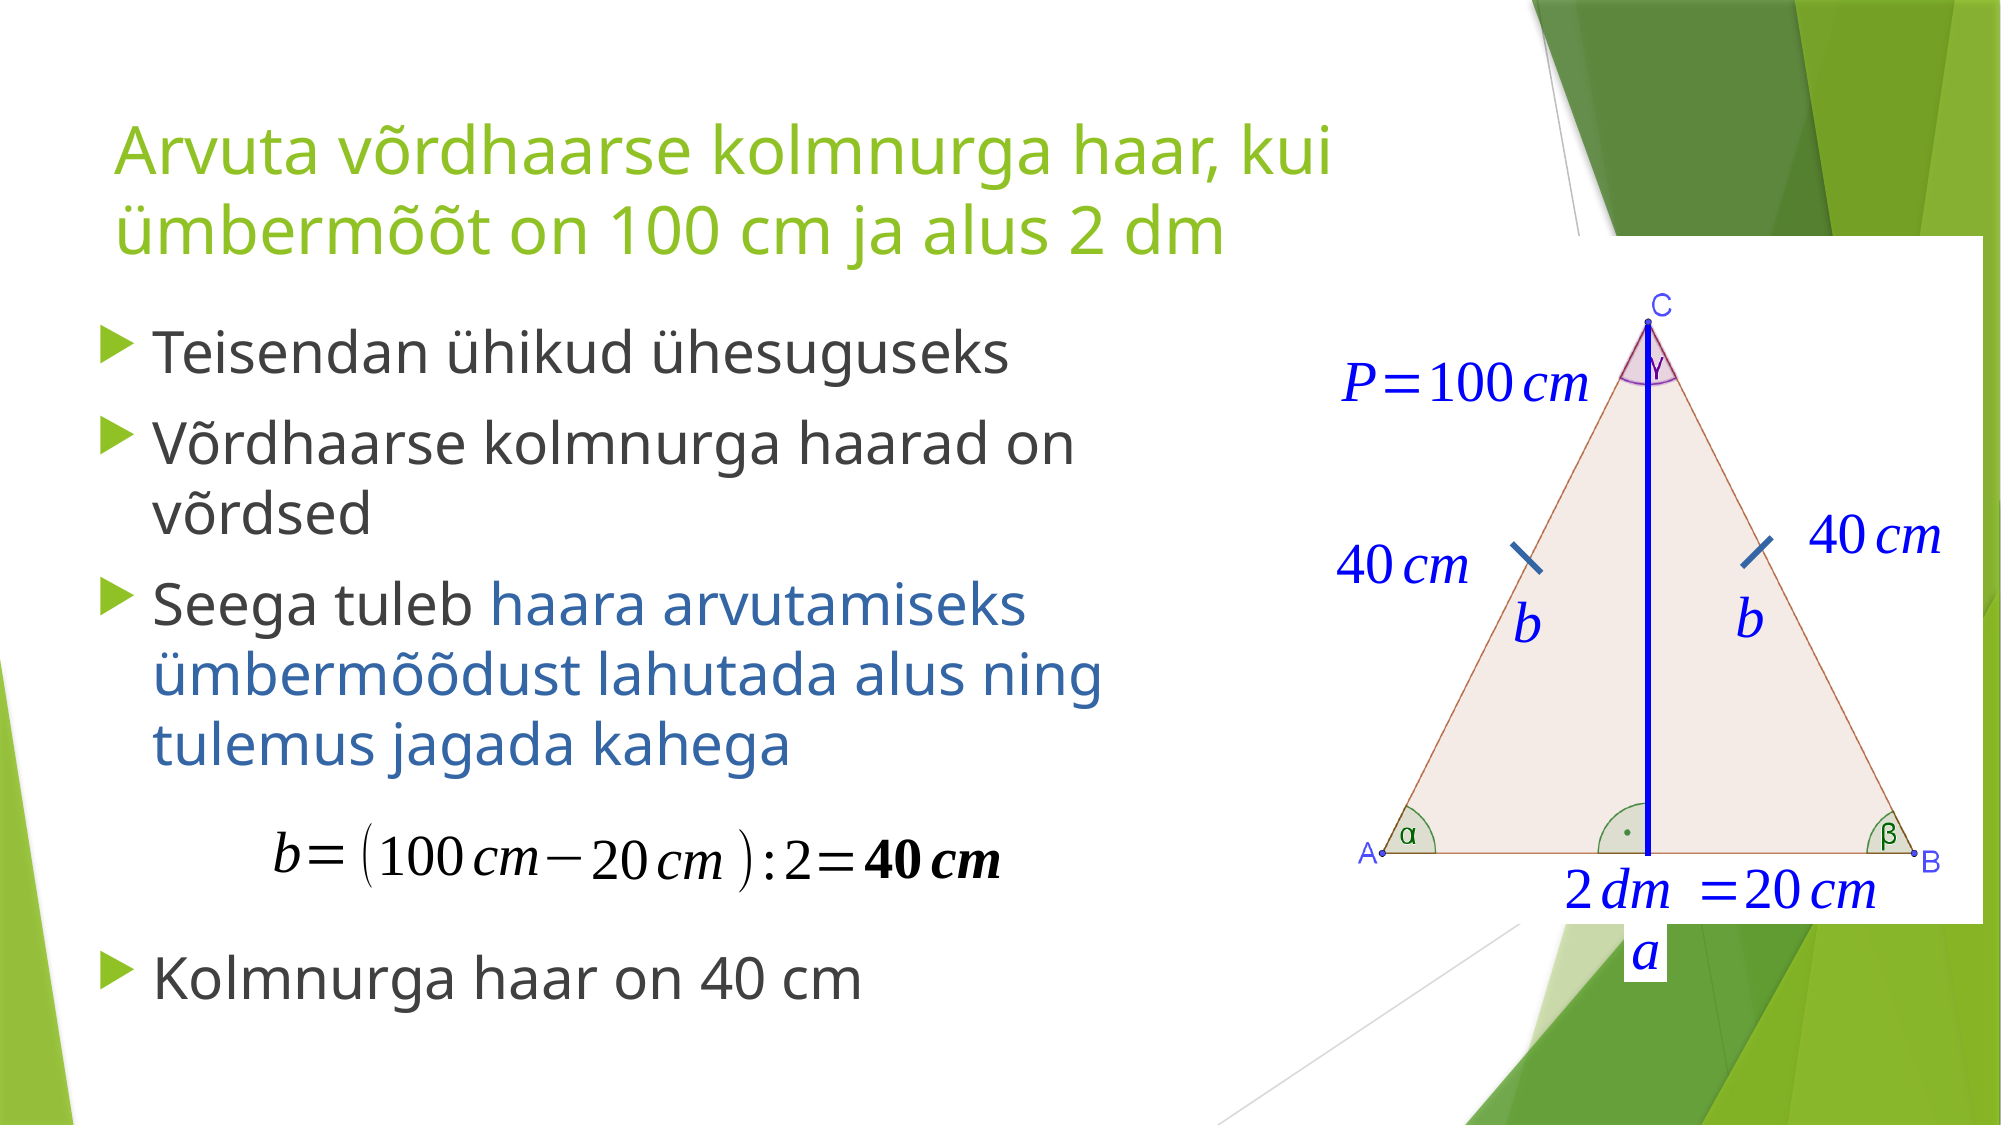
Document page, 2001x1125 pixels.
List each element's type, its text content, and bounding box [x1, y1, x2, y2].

chart [1728, 585, 1772, 650]
chart [265, 820, 1008, 896]
chart [1328, 531, 1477, 596]
chart [1332, 349, 1597, 414]
chart [1683, 857, 1884, 922]
chart [1505, 590, 1550, 655]
picture [1332, 236, 1983, 924]
title Arvuta võrdhaarse kolmnurga haar, kui ümbermõõt on 100 cm ja alus 2 dm [99, 99, 1613, 237]
chart [1558, 856, 1678, 983]
chart [1801, 501, 1950, 567]
list Teisendan ühikud ühesuguseks Võrdhaarse kolmnurga haarad on võrdsed Seega tuleb haara arvutamiseks ümbermõõdust lahutada alus ning tulemus jagada kahega Kolmnurga haar on 40 cm [81, 308, 1152, 1063]
